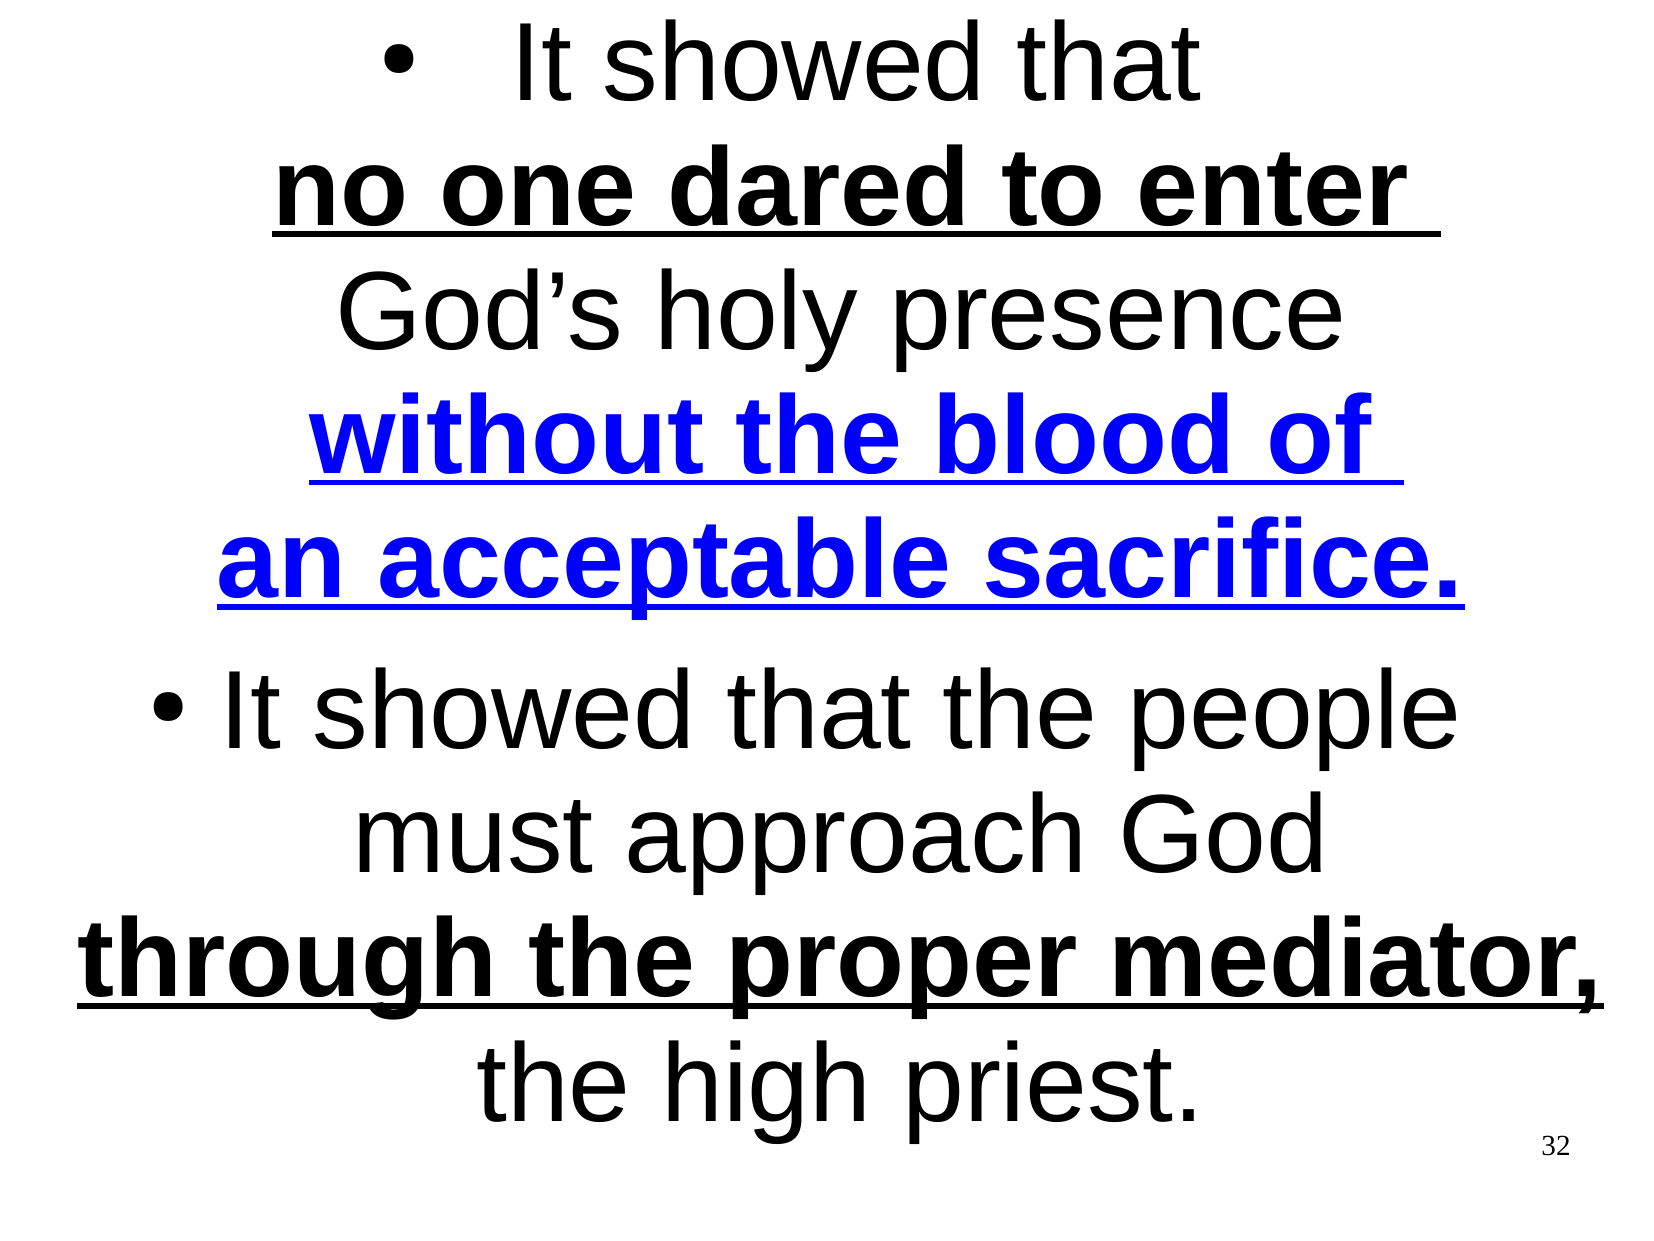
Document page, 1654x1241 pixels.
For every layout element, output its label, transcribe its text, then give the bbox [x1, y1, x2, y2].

list It showed that no one dared to enter God’s holy presence without the blood of an acceptable sacrifice. It showed that the people must approach God through the proper mediator, the high priest. [0, 0, 1651, 1238]
